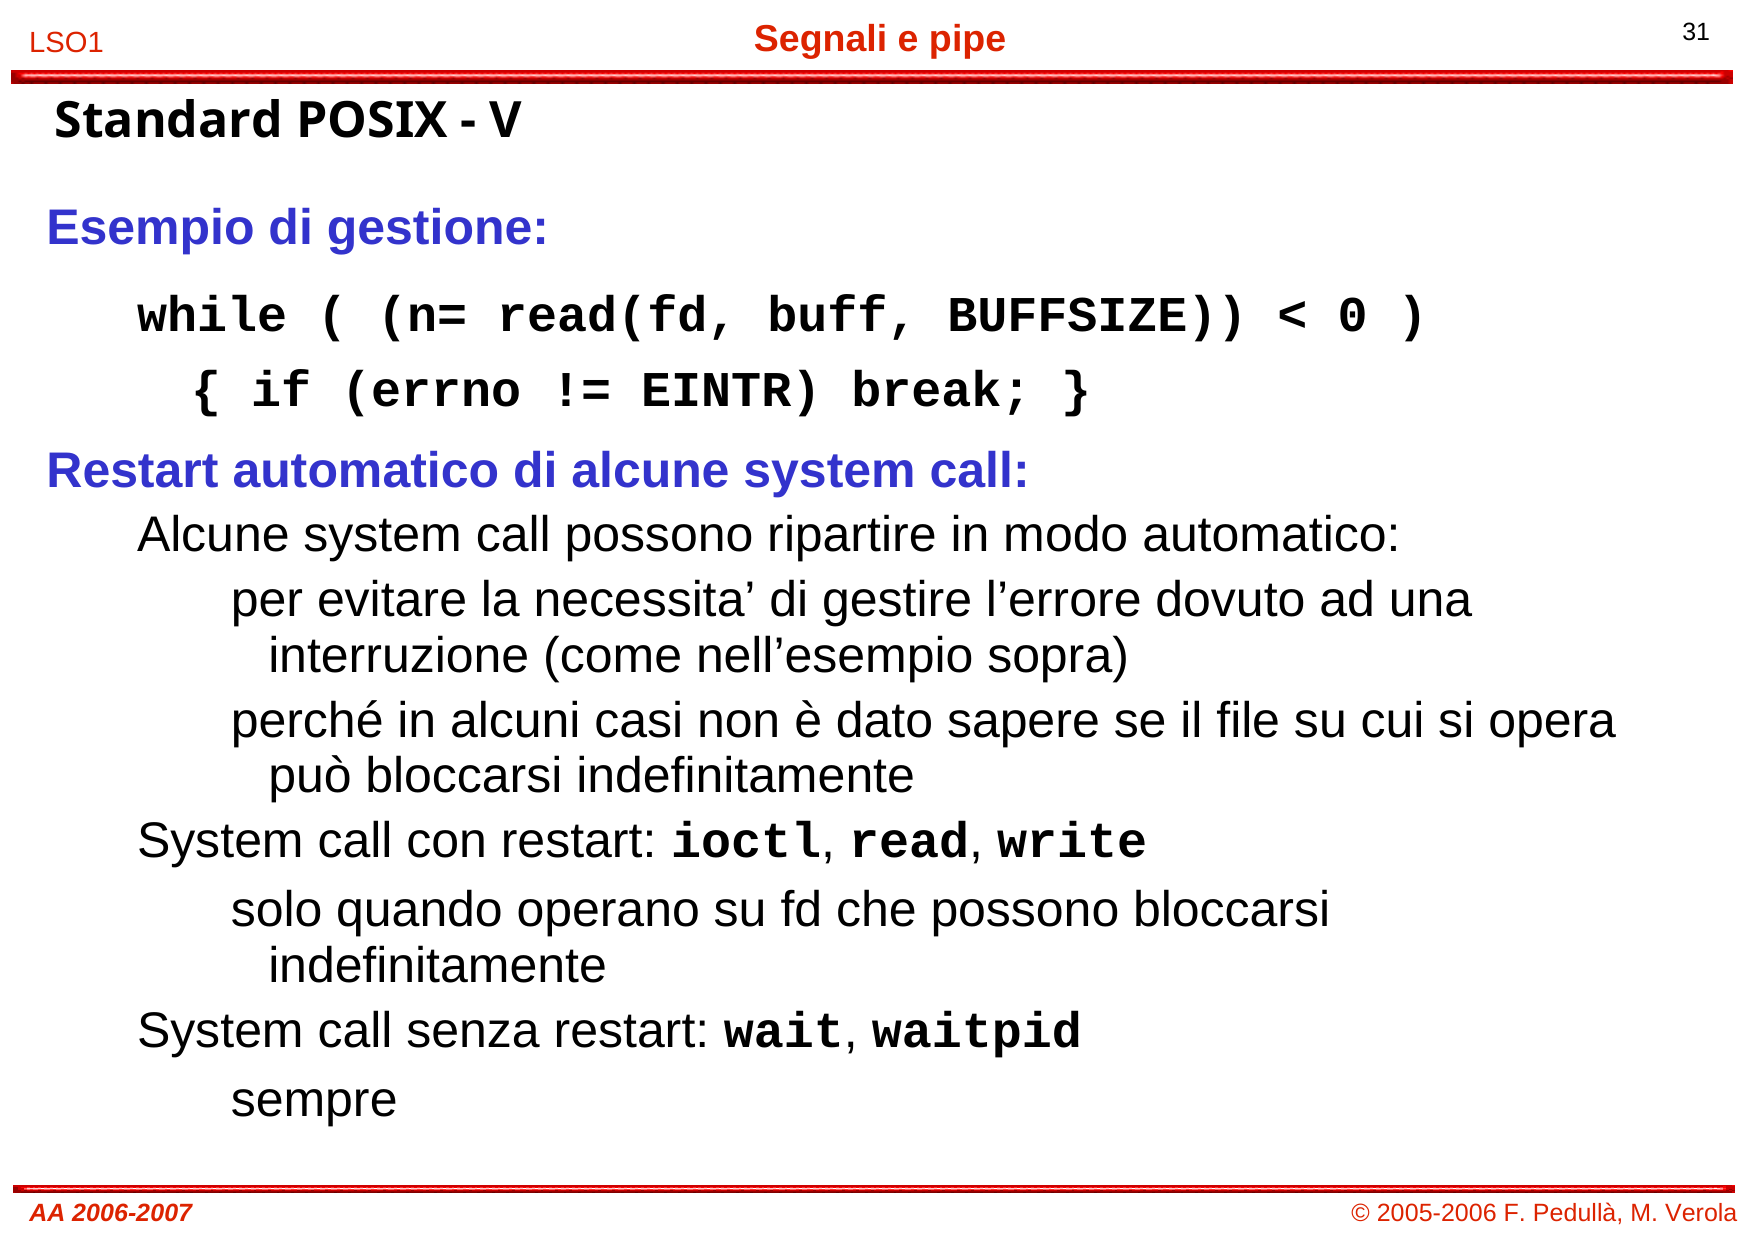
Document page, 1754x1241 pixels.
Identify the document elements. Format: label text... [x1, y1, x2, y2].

picture [13, 1185, 1735, 1193]
picture [11, 70, 1733, 84]
title Standard POSIX - V [40, 72, 1714, 168]
list Esempio di gestione: while ( (n= read(fd, buff, BUFFSIZE)) < 0 ) { if (errno != EINTR) break; } Restart automatico di alcune system call: Alcune system call possono ripartire in modo automatico: per evitare la necessita’ di gestire l’errore dovuto ad una interruzione (come nell’esempio sopra) perché in alcuni casi non è dato sapere se il file su cui si opera può bloccarsi indefinitamente System call con restart: ioctl, read, write solo quando operano su fd che possono bloccarsi indefinitamente System call senza restart: wait, waitpid sempre [28, 191, 1673, 1179]
